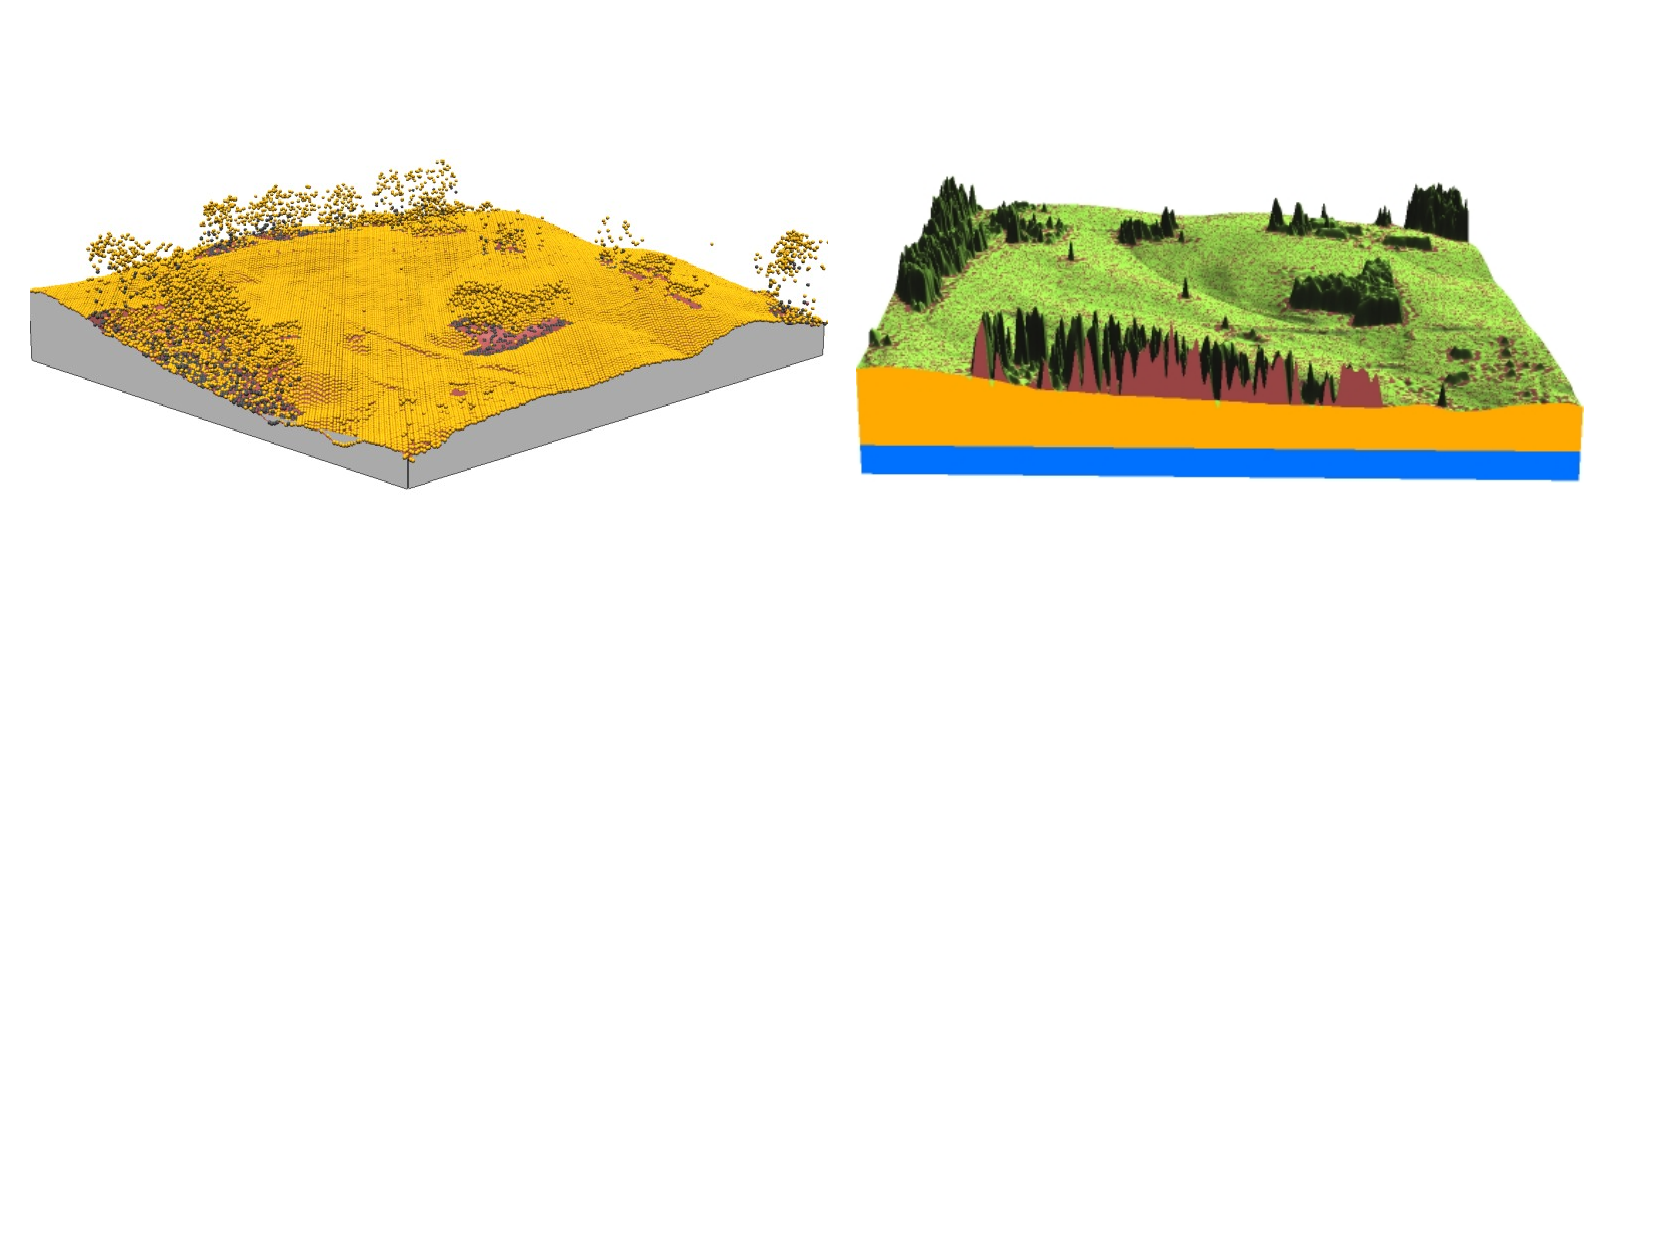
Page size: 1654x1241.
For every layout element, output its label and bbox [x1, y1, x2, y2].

picture [856, 164, 1584, 483]
picture [30, 149, 828, 495]
